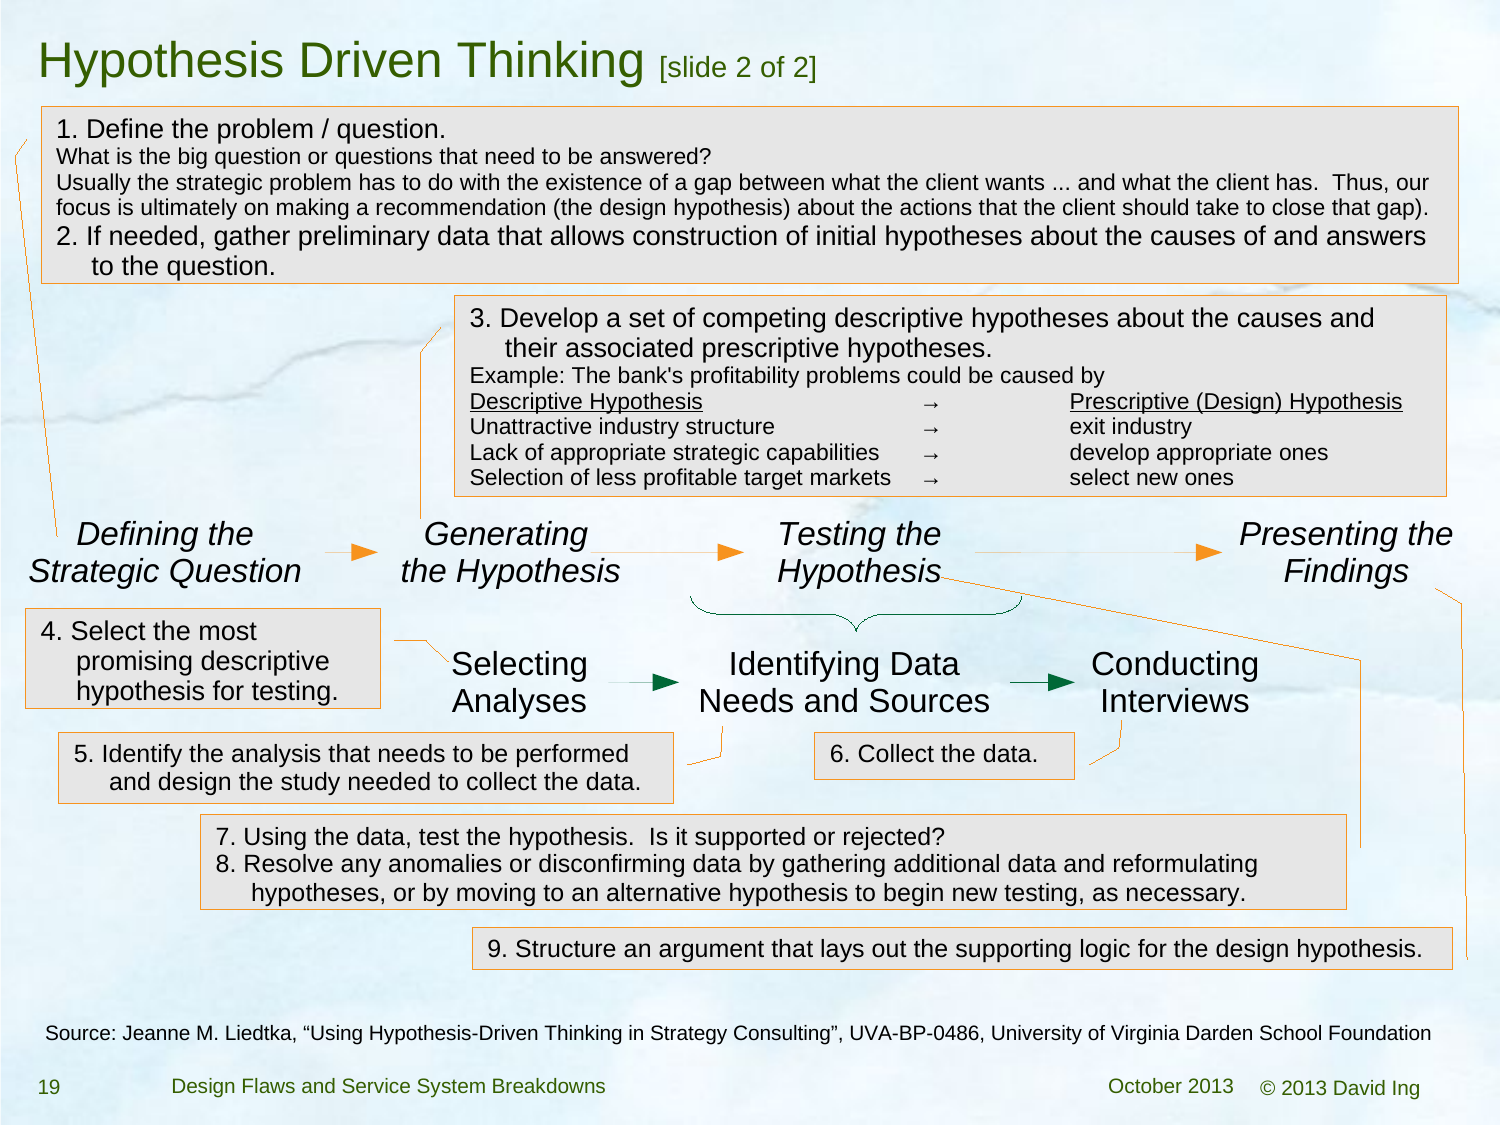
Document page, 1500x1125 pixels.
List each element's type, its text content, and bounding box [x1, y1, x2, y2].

text_box 4. Select the most promising descriptive hypothesis for testing. [26, 608, 380, 709]
text_box 5. Identify the analysis that needs to be performed and design the study needed to collect the data. [59, 732, 673, 803]
text_box 6. Collect the data. [815, 732, 1075, 779]
text_box 1. Define the problem / question. What is the big question or questions that need to be answered? Usually the strategic problem has to do with the existence of a gap between what the client wants ... and what the client has. Thus, our focus is ultimately on making a recommendation (the design hypothesis) about the actions that the client should take to close that gap). 2. If needed, gather preliminary data that allows construction of initial hypotheses about the causes of and answers to the question. [41, 106, 1459, 283]
title Hypothesis Driven Thinking [slide 2 of 2] [37, 37, 1463, 152]
text_box Source: Jeanne M. Liedtka, “Using Hypothesis-Driven Thinking in Strategy Consulting”, UVA-BP-0486, University of Virginia Darden School Foundation [30, 1012, 1463, 1082]
text_box Testing the Hypothesis [744, 507, 976, 597]
picture [0, 0, 1500, 1125]
text_box Generating the Hypothesis [377, 507, 644, 597]
text_box Selecting Analyses [431, 637, 609, 727]
text_box 3. Develop a set of competing descriptive hypotheses about the causes and their associated prescriptive hypotheses. Example: The bank's profitability problems could be caused by Descriptive Hypothesis → Prescriptive (Design) Hypothesis Unattractive industry structure → exit industry Lack of appropriate strategic capabilities → develop appropriate ones Selection of less profitable target markets → select new ones [455, 295, 1447, 496]
text_box Identifying Data Needs and Sources [679, 637, 1010, 727]
text_box Conducting Interviews [1074, 637, 1276, 727]
text_box 7. Using the data, test the hypothesis. Is it supported or rejected? 8. Resolve any anomalies or disconfirming data by gathering additional data and reformulating hypotheses, or by moving to an alternative hypothesis to begin new testing, as necessary. [201, 815, 1346, 909]
text_box Defining the Strategic Question [5, 507, 325, 597]
text_box Presenting the Findings [1222, 507, 1471, 597]
text_box 9. Structure an argument that lays out the supporting logic for the design hypothesis. [472, 927, 1453, 970]
